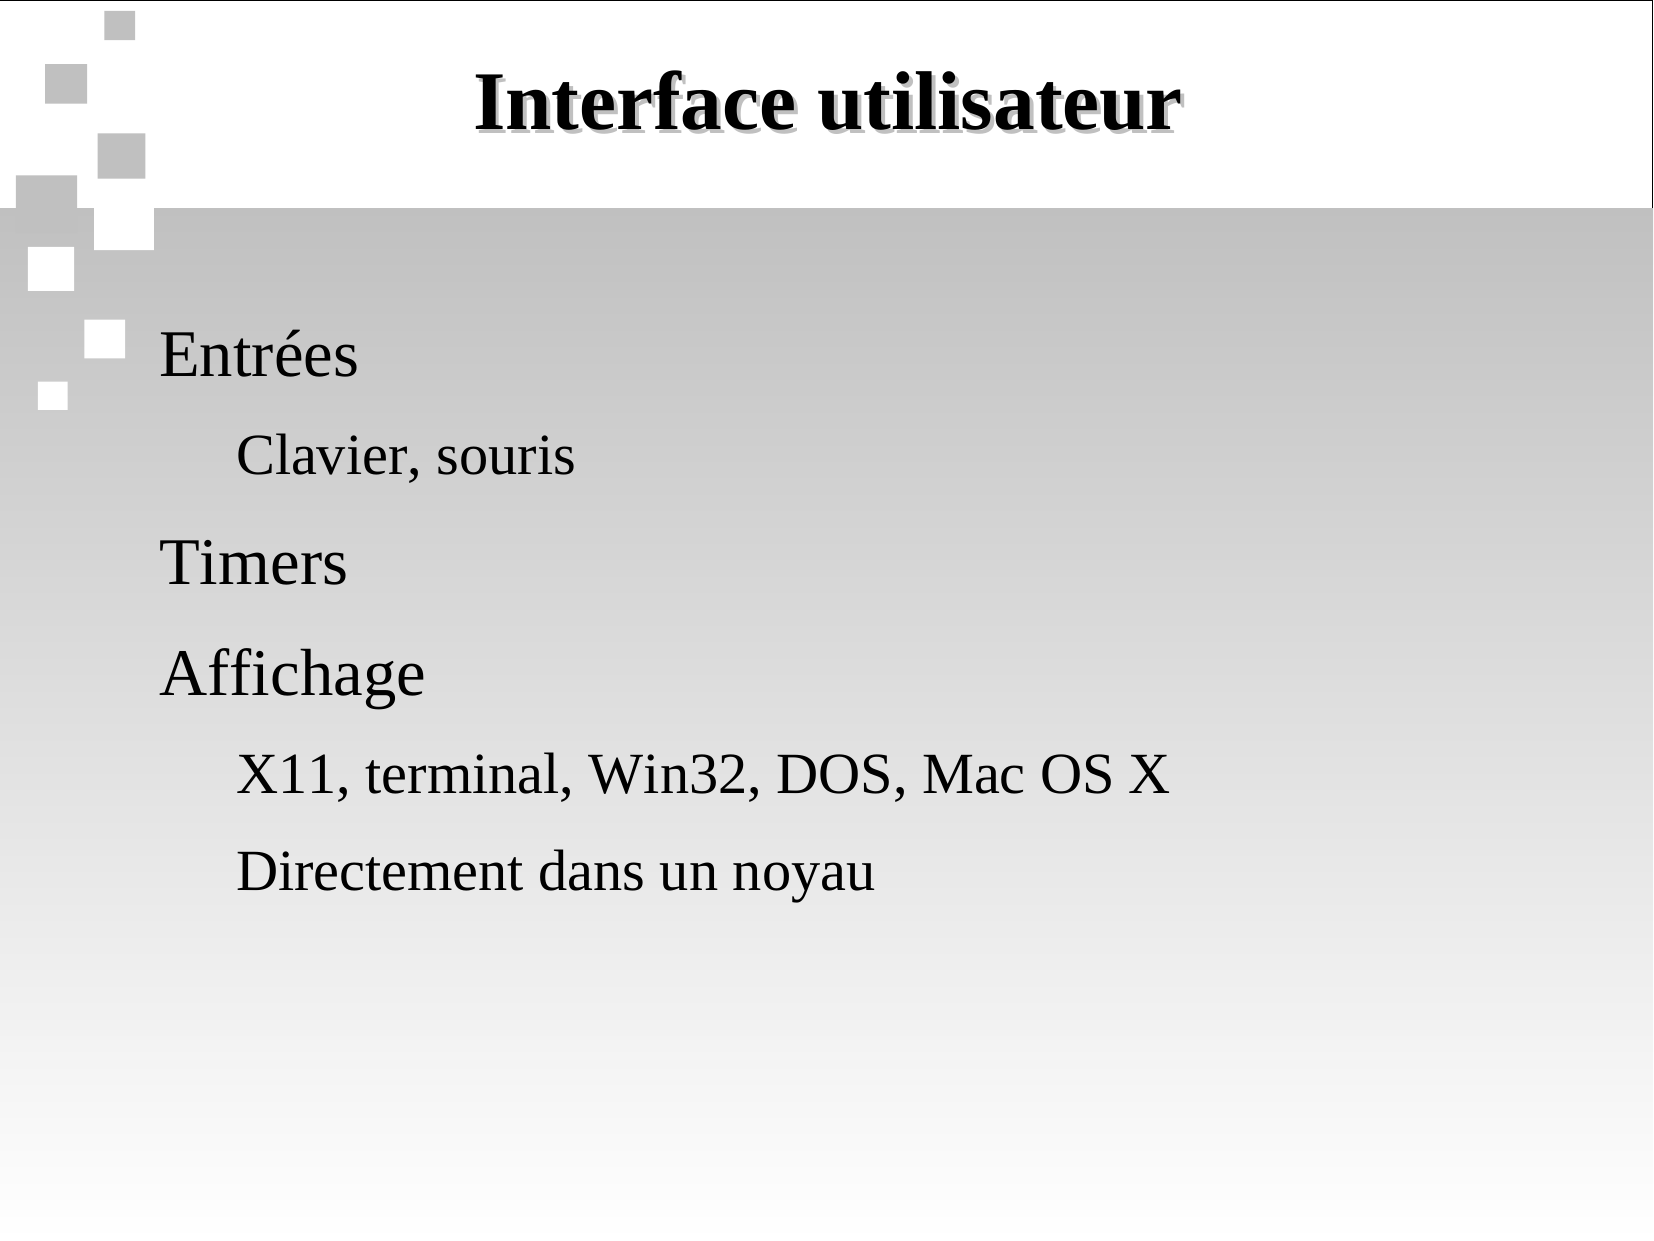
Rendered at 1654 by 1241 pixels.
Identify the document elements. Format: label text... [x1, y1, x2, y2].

list Entrées Clavier, souris Timers Affichage X11, terminal, Win32, DOS, Mac OS X Directement dans un noyau [141, 279, 1532, 1183]
title Interface utilisateur [90, 0, 1567, 204]
